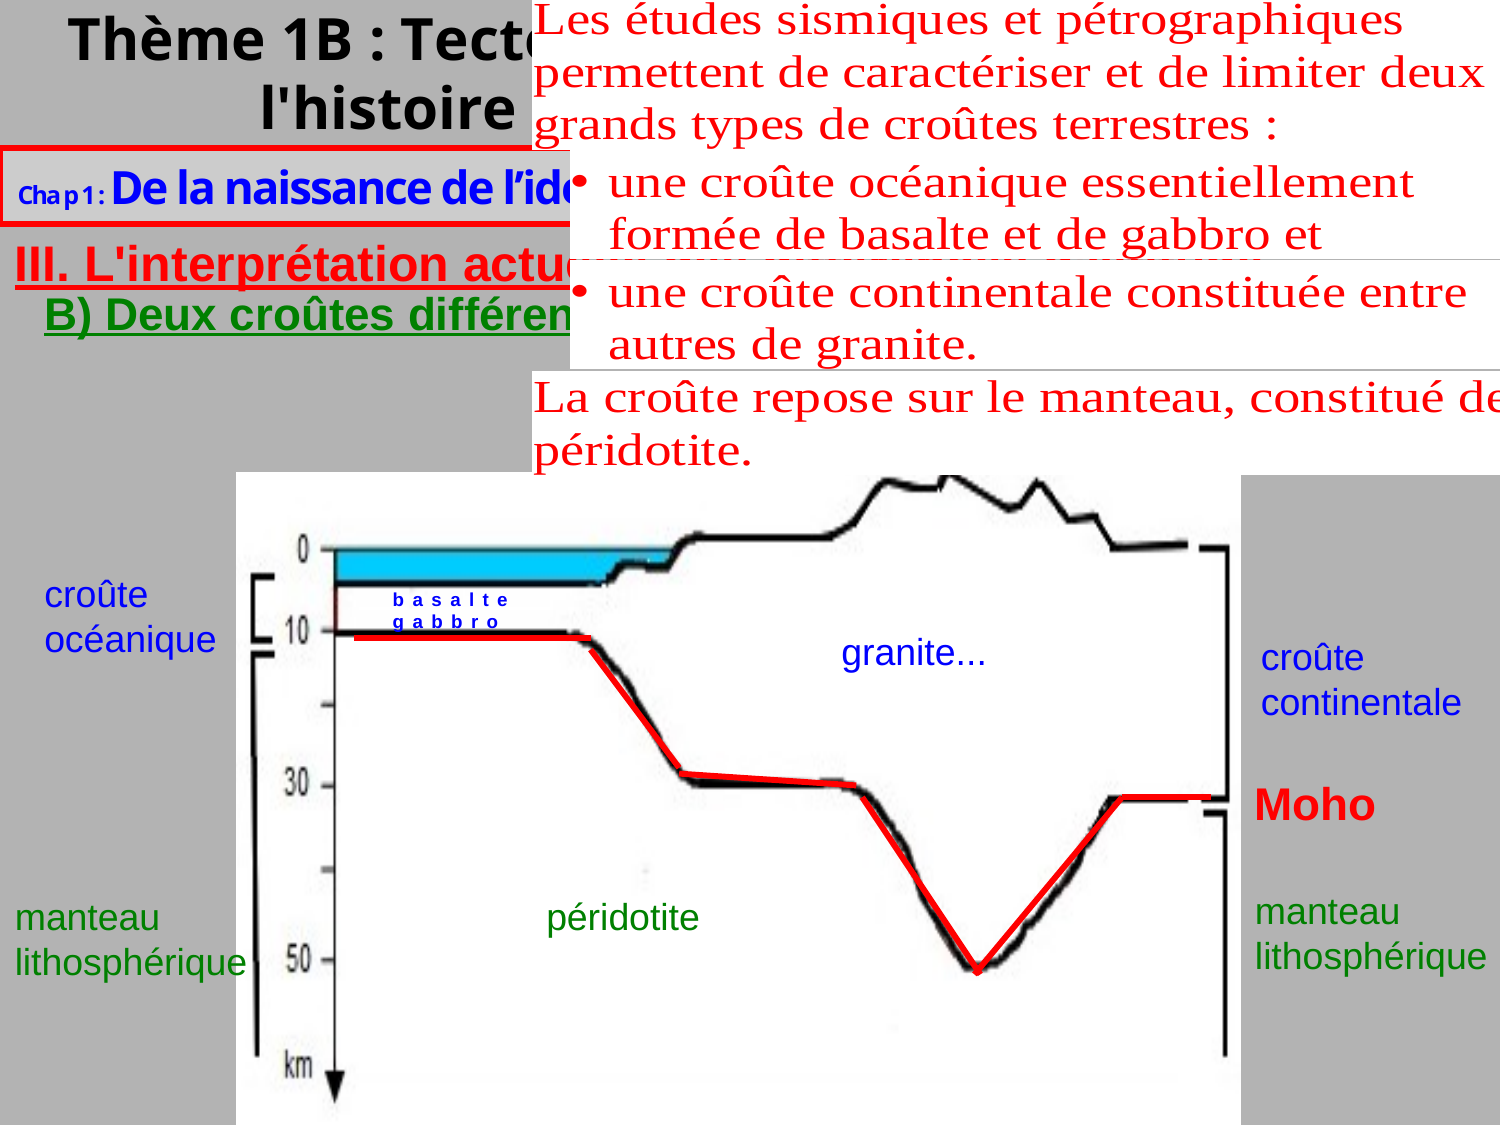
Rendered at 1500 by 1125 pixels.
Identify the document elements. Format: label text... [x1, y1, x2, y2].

chart [413, 0, 1500, 532]
text_box manteau lithosphérique [0, 885, 266, 991]
text_box granite... [826, 620, 1093, 680]
text_box manteau lithosphérique [1240, 879, 1500, 985]
text_box Moho [1240, 767, 1500, 838]
text_box Thème 1B : Tectonique des plaques, l'histoire d'un modèle. [0, 0, 413, 147]
text_box Cha p 1 : De la naissance de l’idée aux interprétations actuelles. [0, 147, 413, 224]
text_box croûte océanique [29, 562, 296, 668]
text_box basalte gabbro [377, 580, 556, 635]
text_box B) Deux croûtes différentes reposant sur un même manteau. [29, 277, 413, 348]
text_box péridotite [531, 885, 798, 946]
text_box III. L'interprétation actuelle des différences d'altitude. [0, 224, 413, 300]
text_box croûte continentale [1246, 625, 1500, 731]
picture [236, 472, 1241, 1125]
